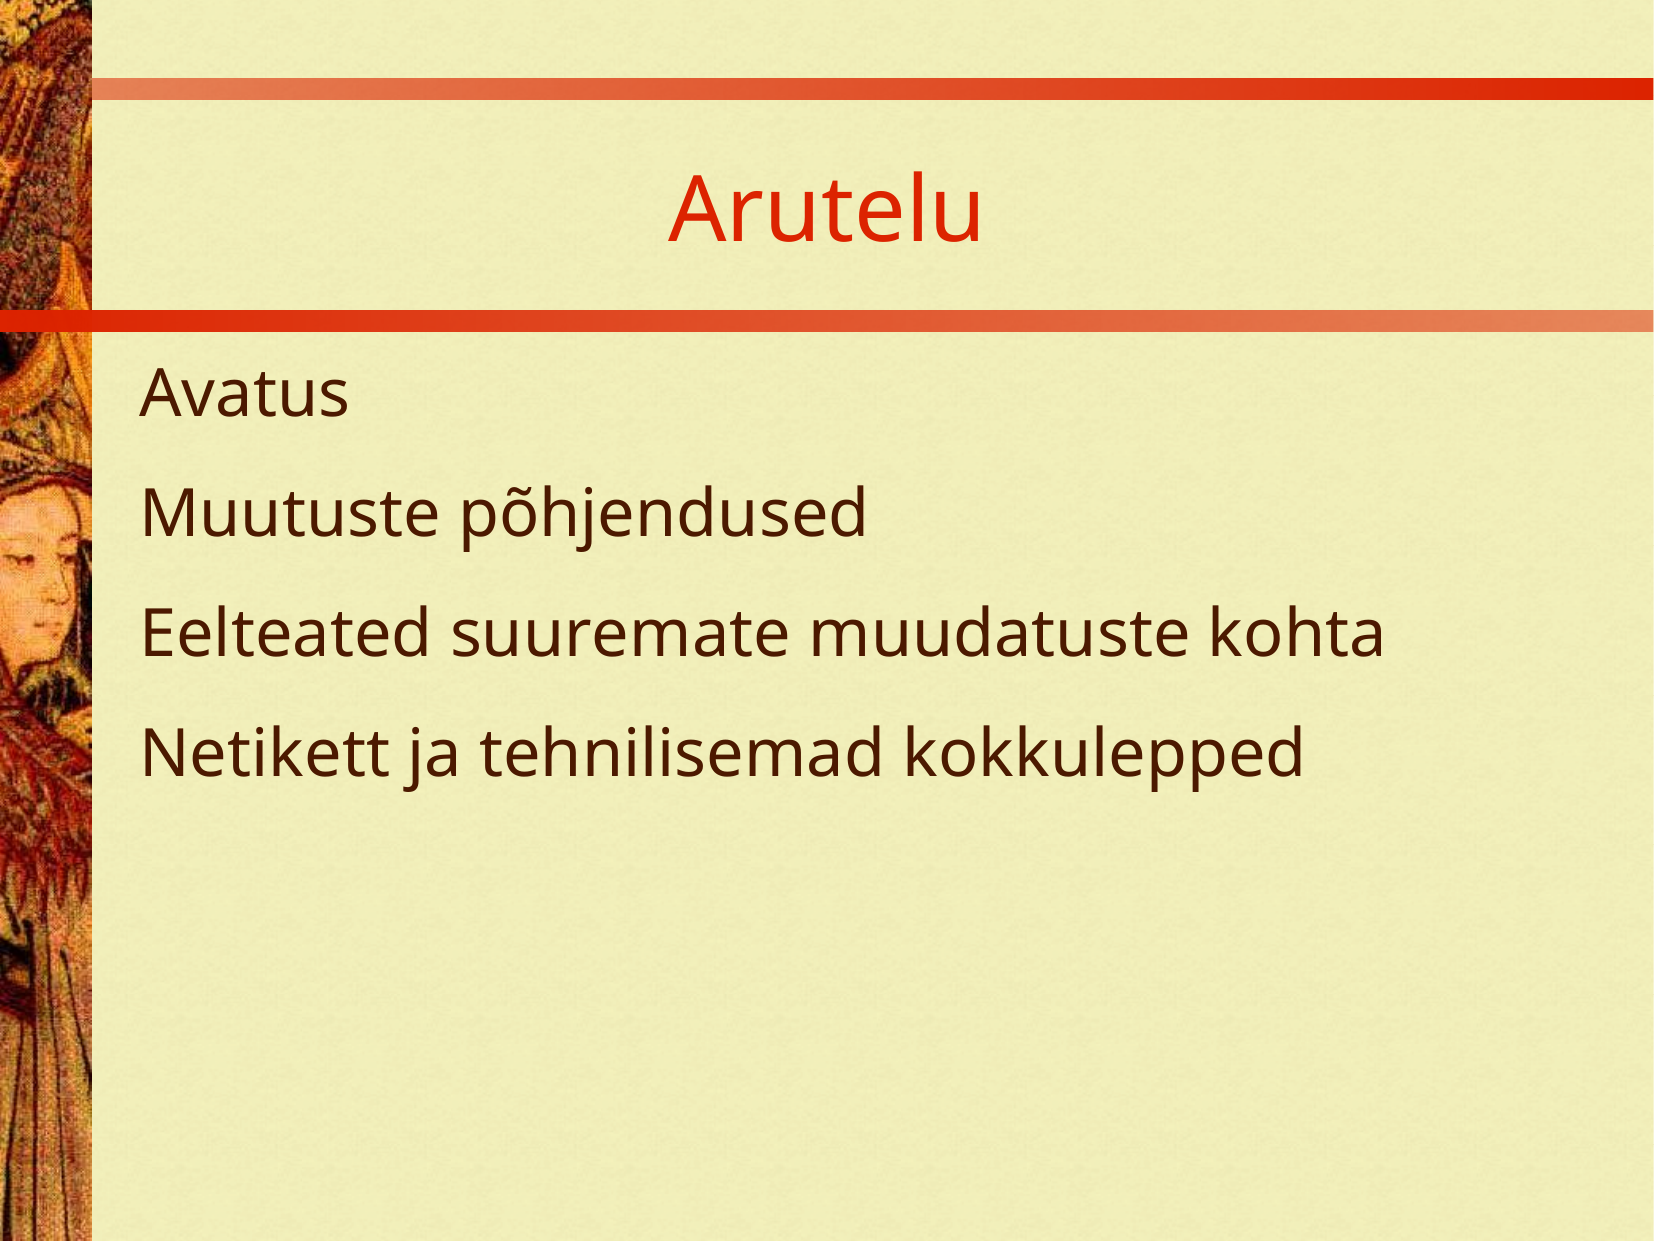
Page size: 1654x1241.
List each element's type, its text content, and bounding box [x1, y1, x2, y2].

list Avatus Muutuste põhjendused Eelteated suuremate muudatuste kohta Netikett ja tehnilisemad kokkulepped [121, 344, 1534, 1127]
picture [0, 0, 1654, 310]
title Arutelu [121, 102, 1534, 311]
picture [0, 332, 1654, 1241]
